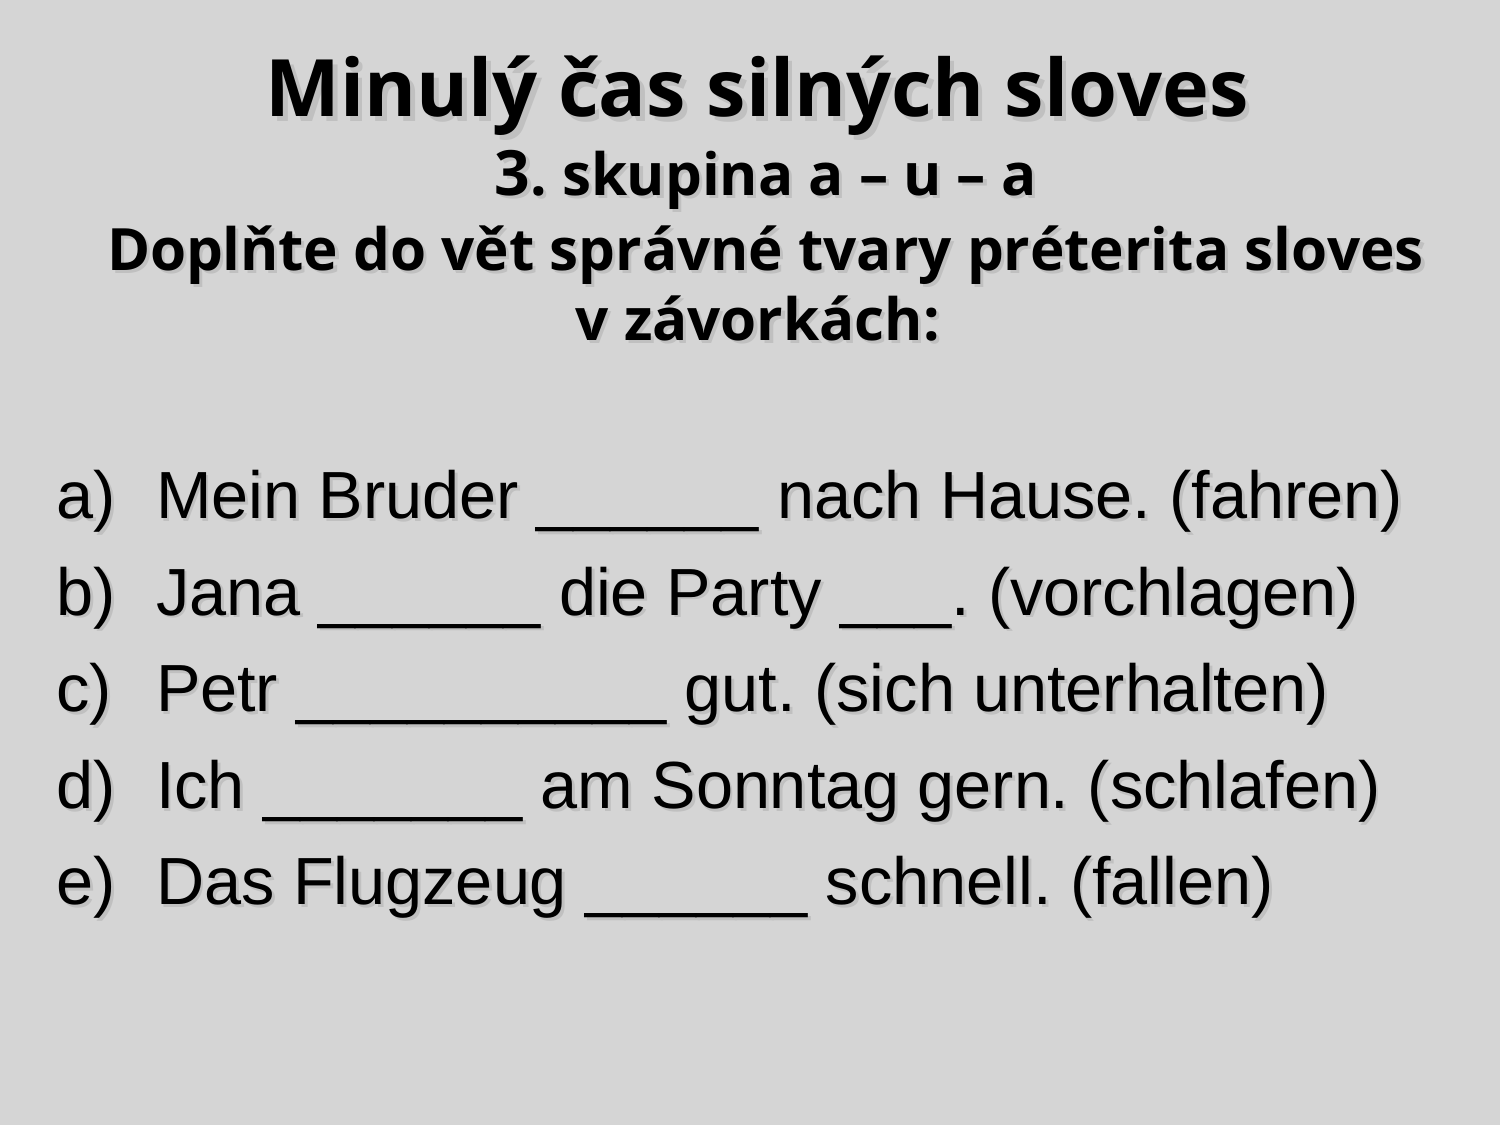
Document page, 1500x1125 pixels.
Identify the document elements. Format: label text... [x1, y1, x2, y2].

list Mein Bruder ______ nach Hause. (fahren) Jana ______ die Party ___. (vorchlagen) Petr __________ gut. (sich unterhalten) Ich _______ am Sonntag gern. (schlafen) Das Flugzeug ______ schnell. (fallen) [41, 444, 1459, 1024]
title Minulý čas silných sloves 3. skupina a – u – a Doplňte do vět správné tvary préterita sloves v závorkách: [64, 30, 1451, 361]
